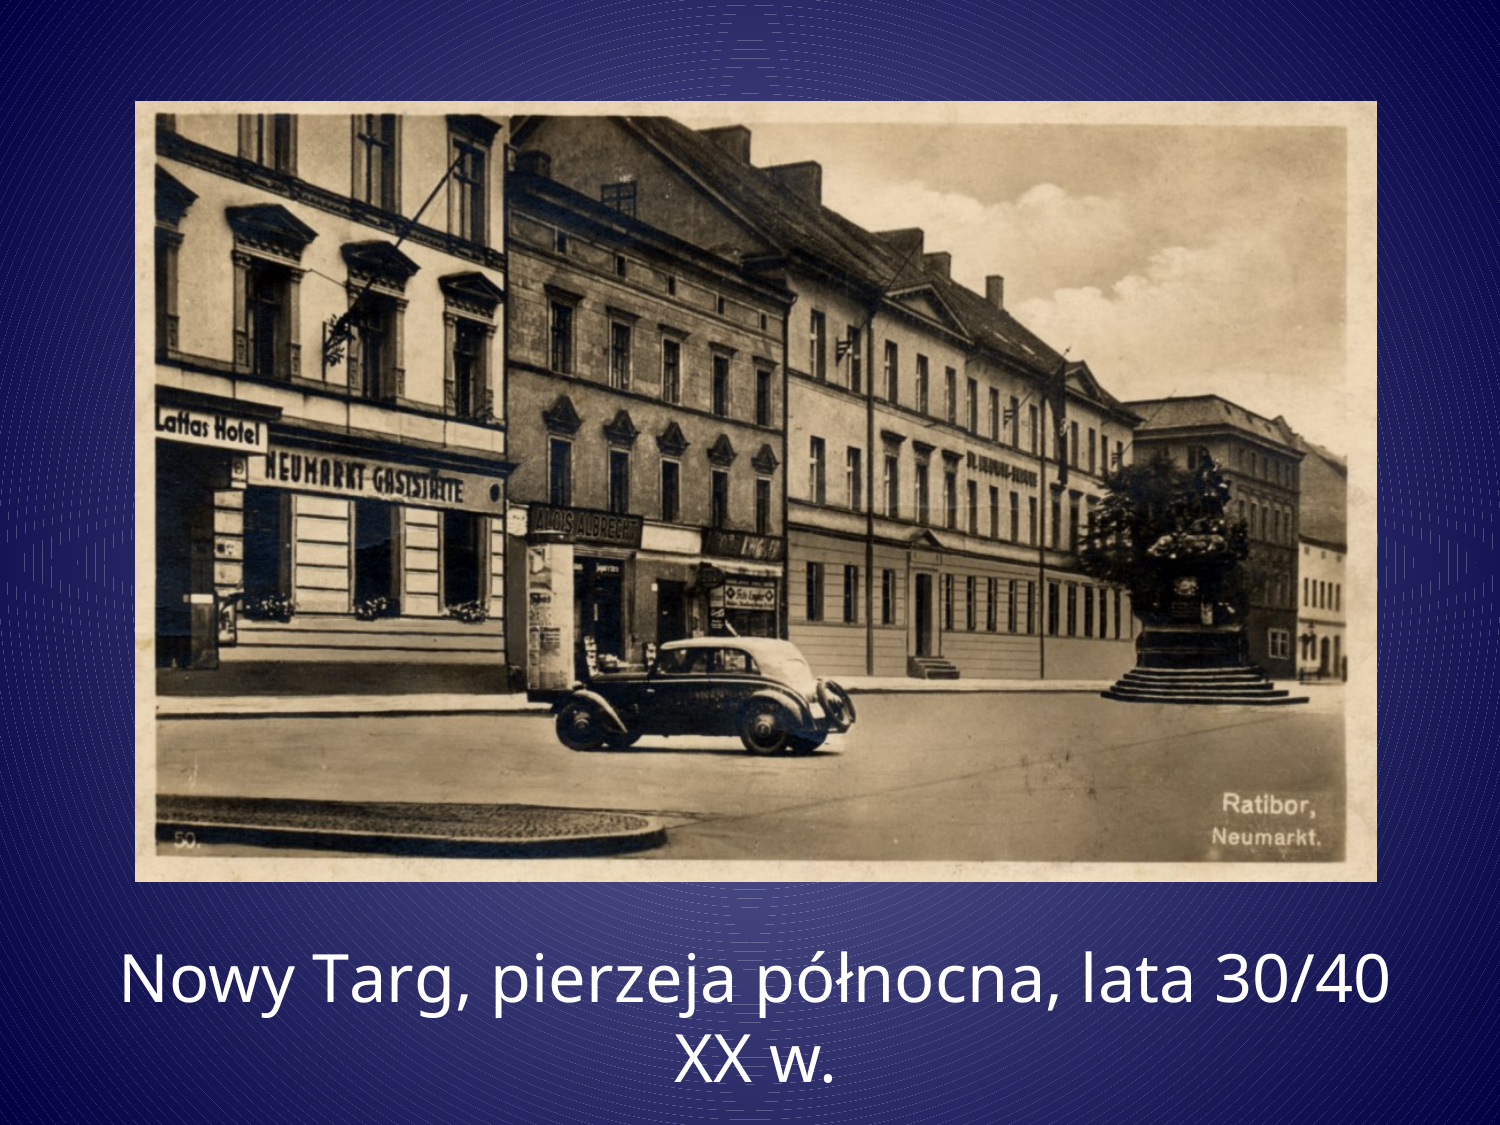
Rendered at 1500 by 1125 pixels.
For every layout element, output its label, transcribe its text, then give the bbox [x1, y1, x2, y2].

text_box Nowy Targ, pierzeja północna, lata 30/40 XX w. [100, 928, 1412, 1106]
picture [135, 101, 1377, 882]
